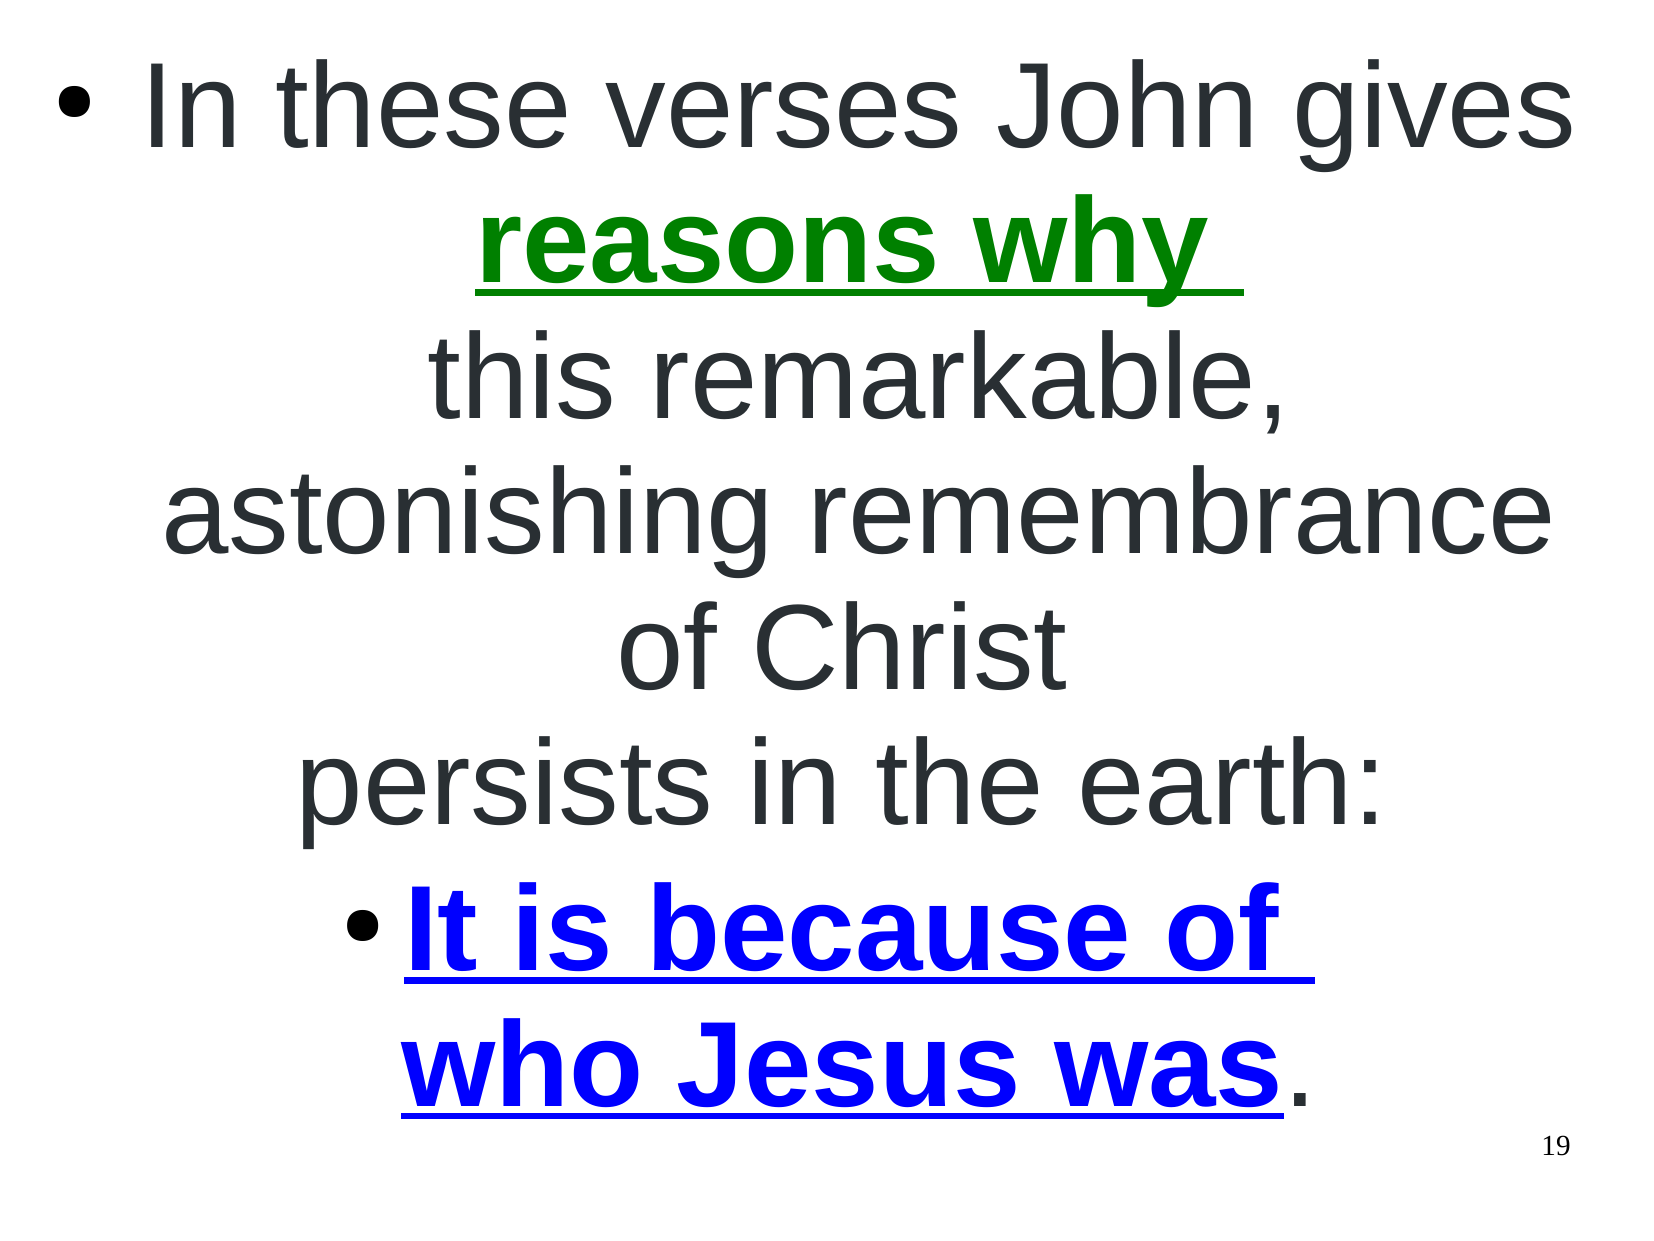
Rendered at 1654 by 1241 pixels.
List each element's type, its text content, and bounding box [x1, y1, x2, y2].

list In these verses John gives reasons why this remarkable, astonishing remembrance of Christ persists in the earth: It is because of who Jesus was. [37, 37, 1613, 1238]
